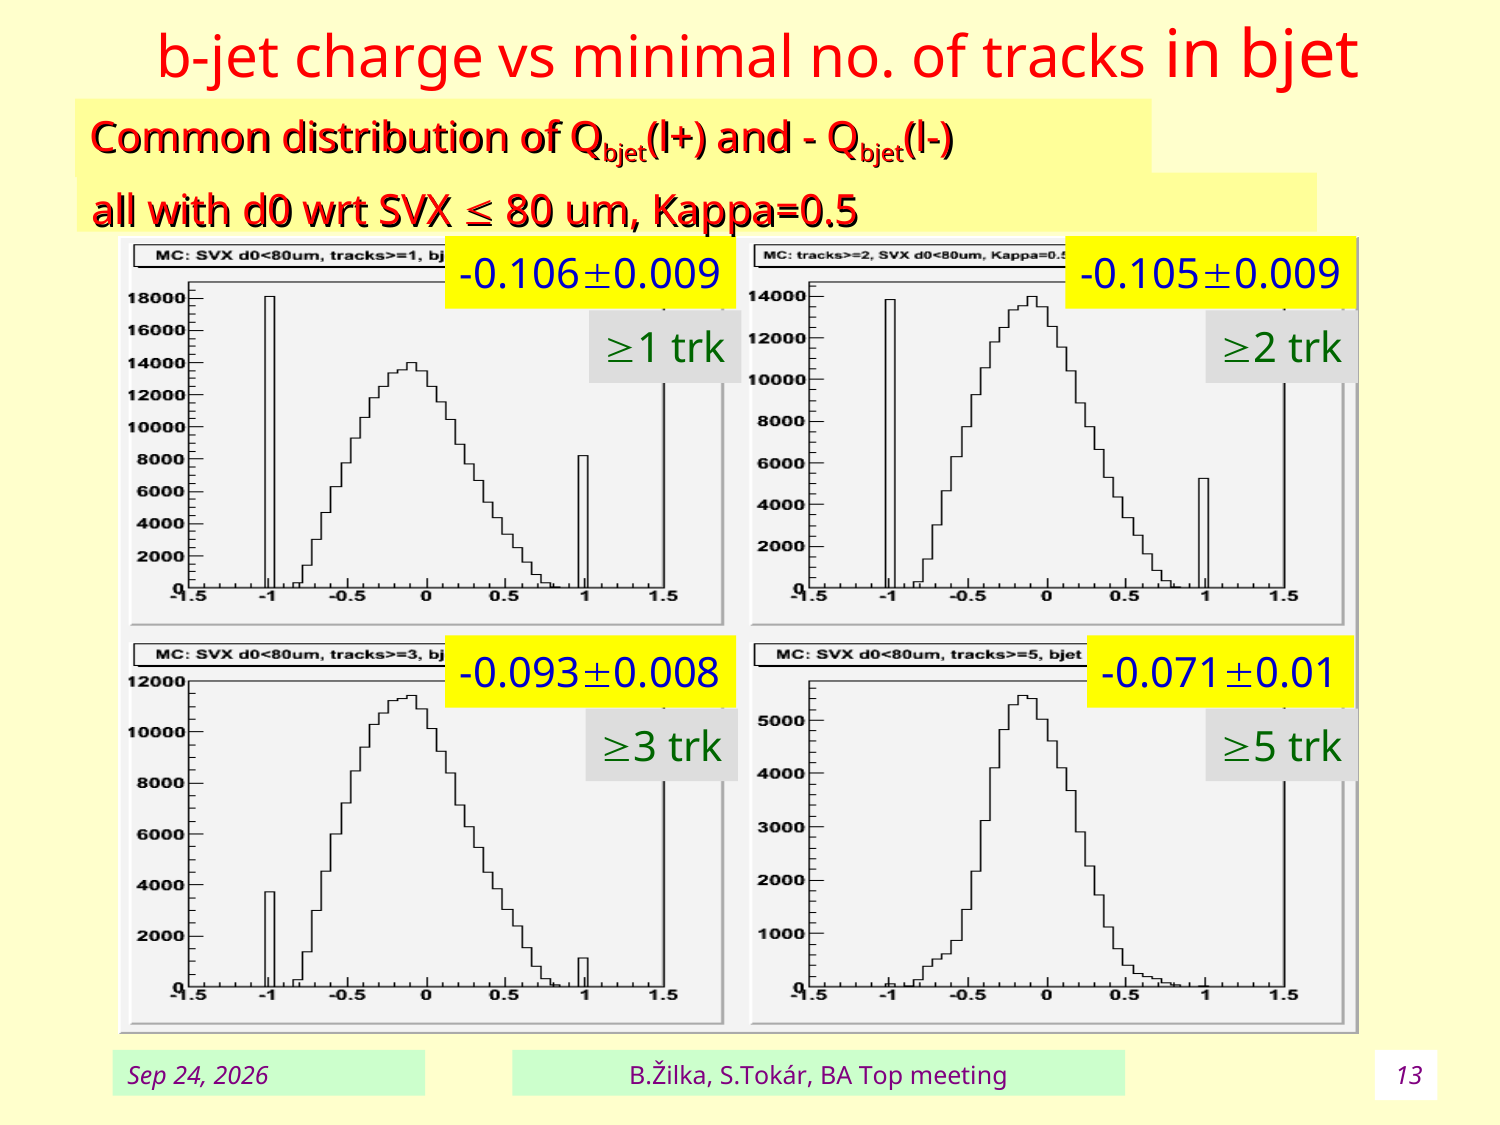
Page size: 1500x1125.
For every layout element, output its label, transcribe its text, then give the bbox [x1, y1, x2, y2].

text_box -0.1060.009 [445, 236, 737, 309]
text_box 1 trk [589, 310, 742, 383]
text_box all with d0 wrt SVX  80 um, Kappa=0.5 [76, 172, 1317, 232]
text_box 3 trk [585, 708, 738, 782]
text_box -0.0710.01 [1087, 635, 1355, 708]
text_box 5 trk [1205, 708, 1358, 782]
text_box 2 trk [1205, 310, 1358, 383]
picture [118, 236, 1359, 1034]
title b-jet charge vs minimal no. of tracks in bjet [76, 0, 1440, 106]
text_box -0.0930.008 [445, 635, 737, 708]
list Common distribution of Qbjet(l+) and - Qbjet(l-) [75, 98, 1152, 178]
text_box -0.1050.009 [1065, 236, 1357, 309]
